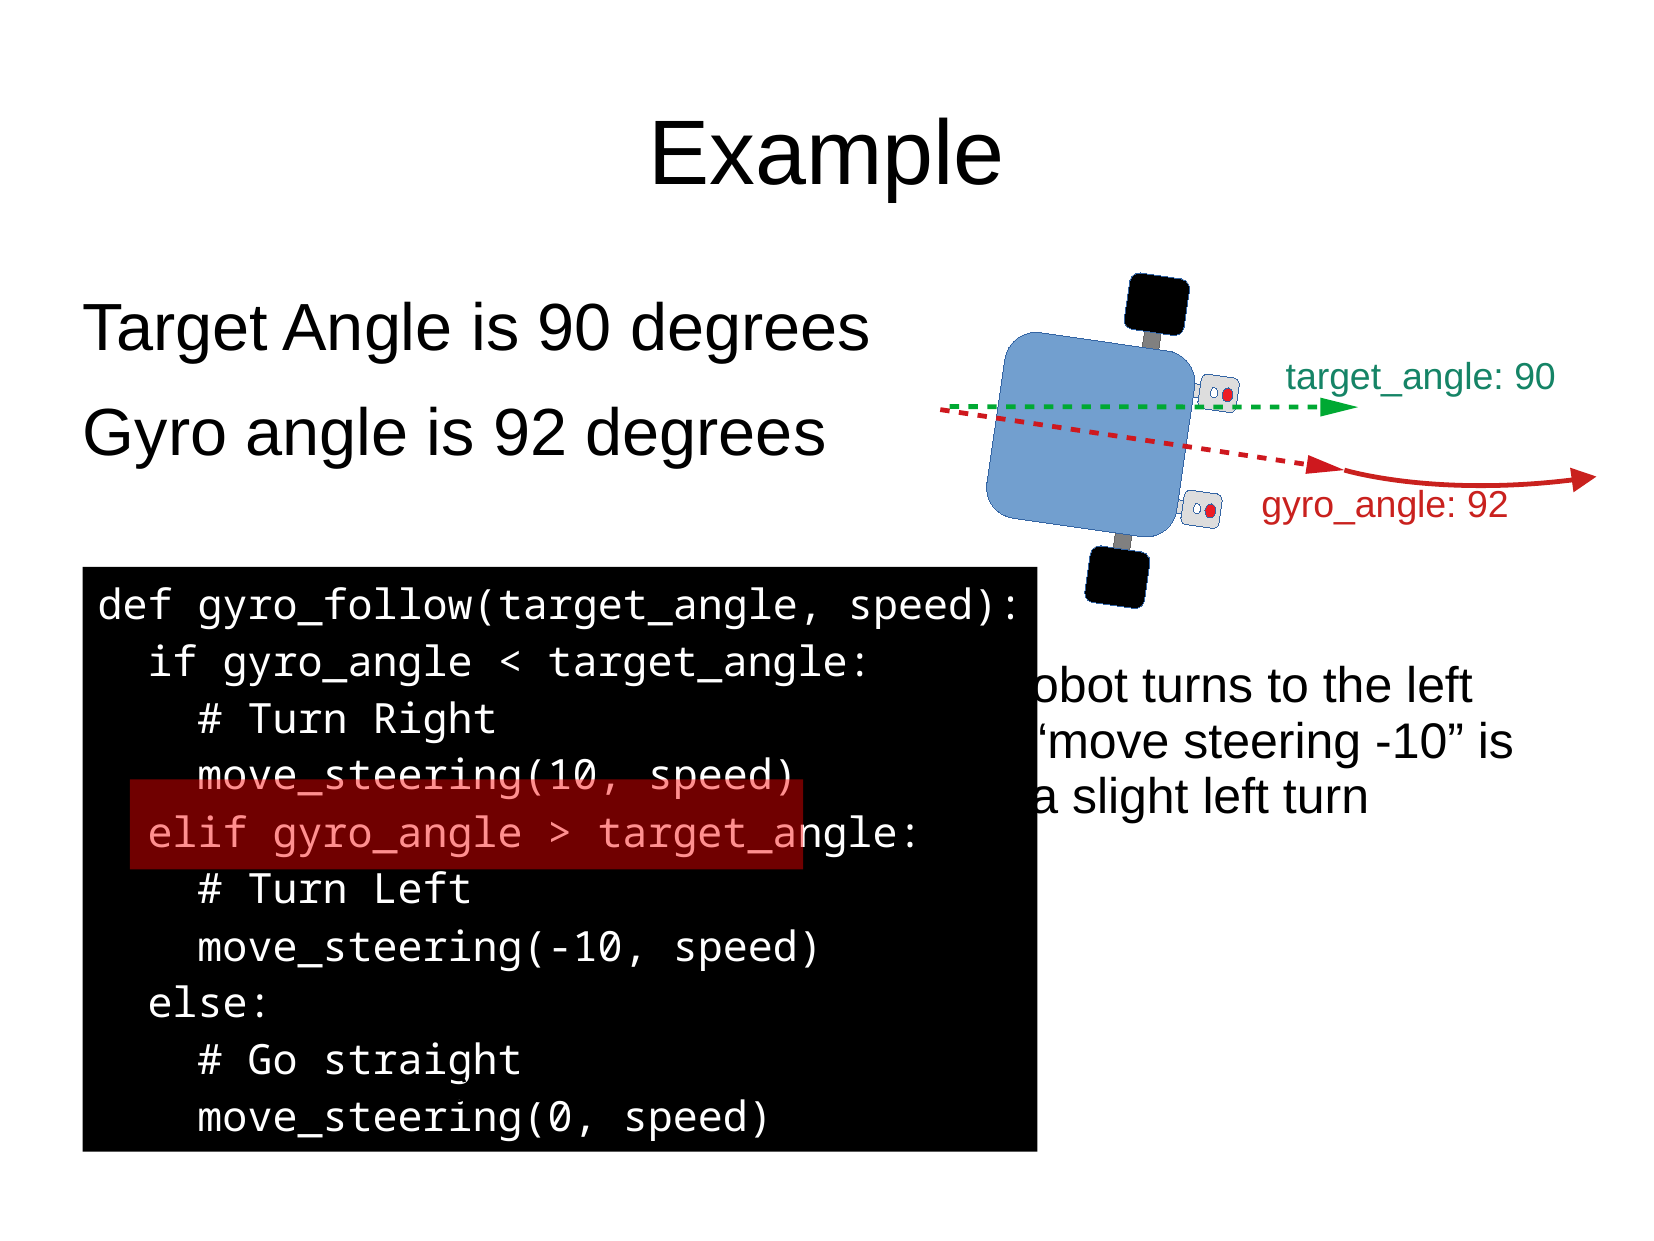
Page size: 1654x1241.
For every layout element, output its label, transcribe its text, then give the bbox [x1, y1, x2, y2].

text_box [986, 272, 1240, 609]
text_box [129, 779, 804, 870]
text_box def gyro_follow(target_angle, speed): if gyro_angle < target_angle: # Turn Right move_steering(10, speed) elif gyro_angle > target_angle: # Turn Left move_steering(-10, speed) else: # Go straight move_steering(0, speed) [82, 566, 890, 1061]
list Target Angle is 90 degrees Gyro angle is 92 degrees [82, 290, 1571, 1010]
text_box Robot turns to the left “move steering -10” is a slight left turn [980, 649, 1536, 832]
title Example [82, 49, 1571, 257]
text_box target_angle: 90 [1270, 348, 1571, 405]
text_box 3 States [153, 1060, 810, 1118]
text_box gyro_angle: 92 [1384, 475, 1524, 483]
text_box gyro_angle: 92 [1246, 475, 1524, 533]
